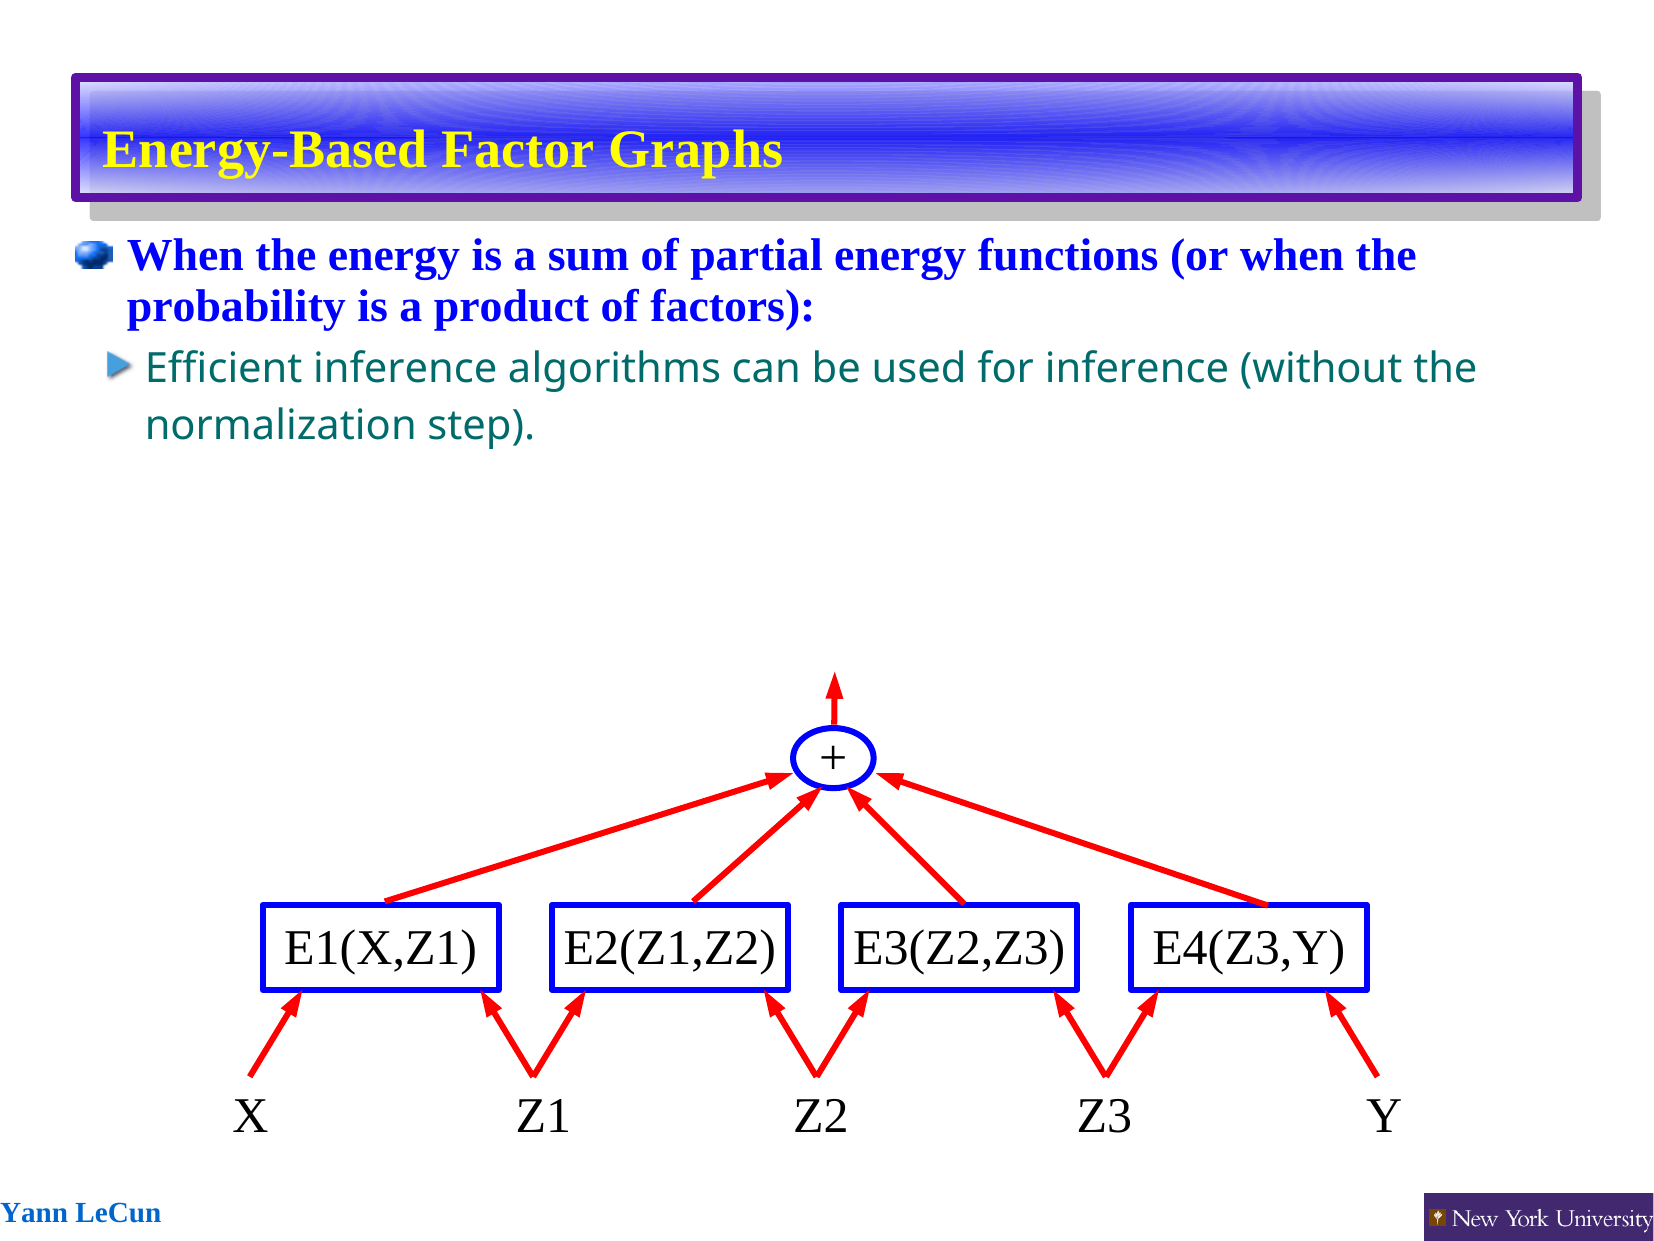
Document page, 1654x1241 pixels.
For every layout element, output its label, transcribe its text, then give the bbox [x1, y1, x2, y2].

text_box Z2 [790, 1085, 852, 1152]
text_box E1(X,Z1) [262, 904, 499, 990]
text_box + [793, 728, 874, 789]
text_box X [229, 1085, 272, 1152]
text_box Z3 [1073, 1085, 1136, 1152]
text_box E2(Z1,Z2) [551, 904, 789, 990]
text_box E3(Z2,Z3) [841, 904, 1078, 990]
picture [1424, 1193, 1654, 1241]
list When the energy is a sum of partial energy functions (or when the probability is a product of factors): Efficient inference algorithms can be used for inference (without the normalization step). [75, 229, 1597, 772]
text_box E4(Z3,Y) [1130, 904, 1367, 990]
text_box Z1 [512, 1085, 575, 1152]
text_box Y [1363, 1085, 1406, 1152]
title Energy-Based Factor Graphs [75, 77, 1578, 198]
